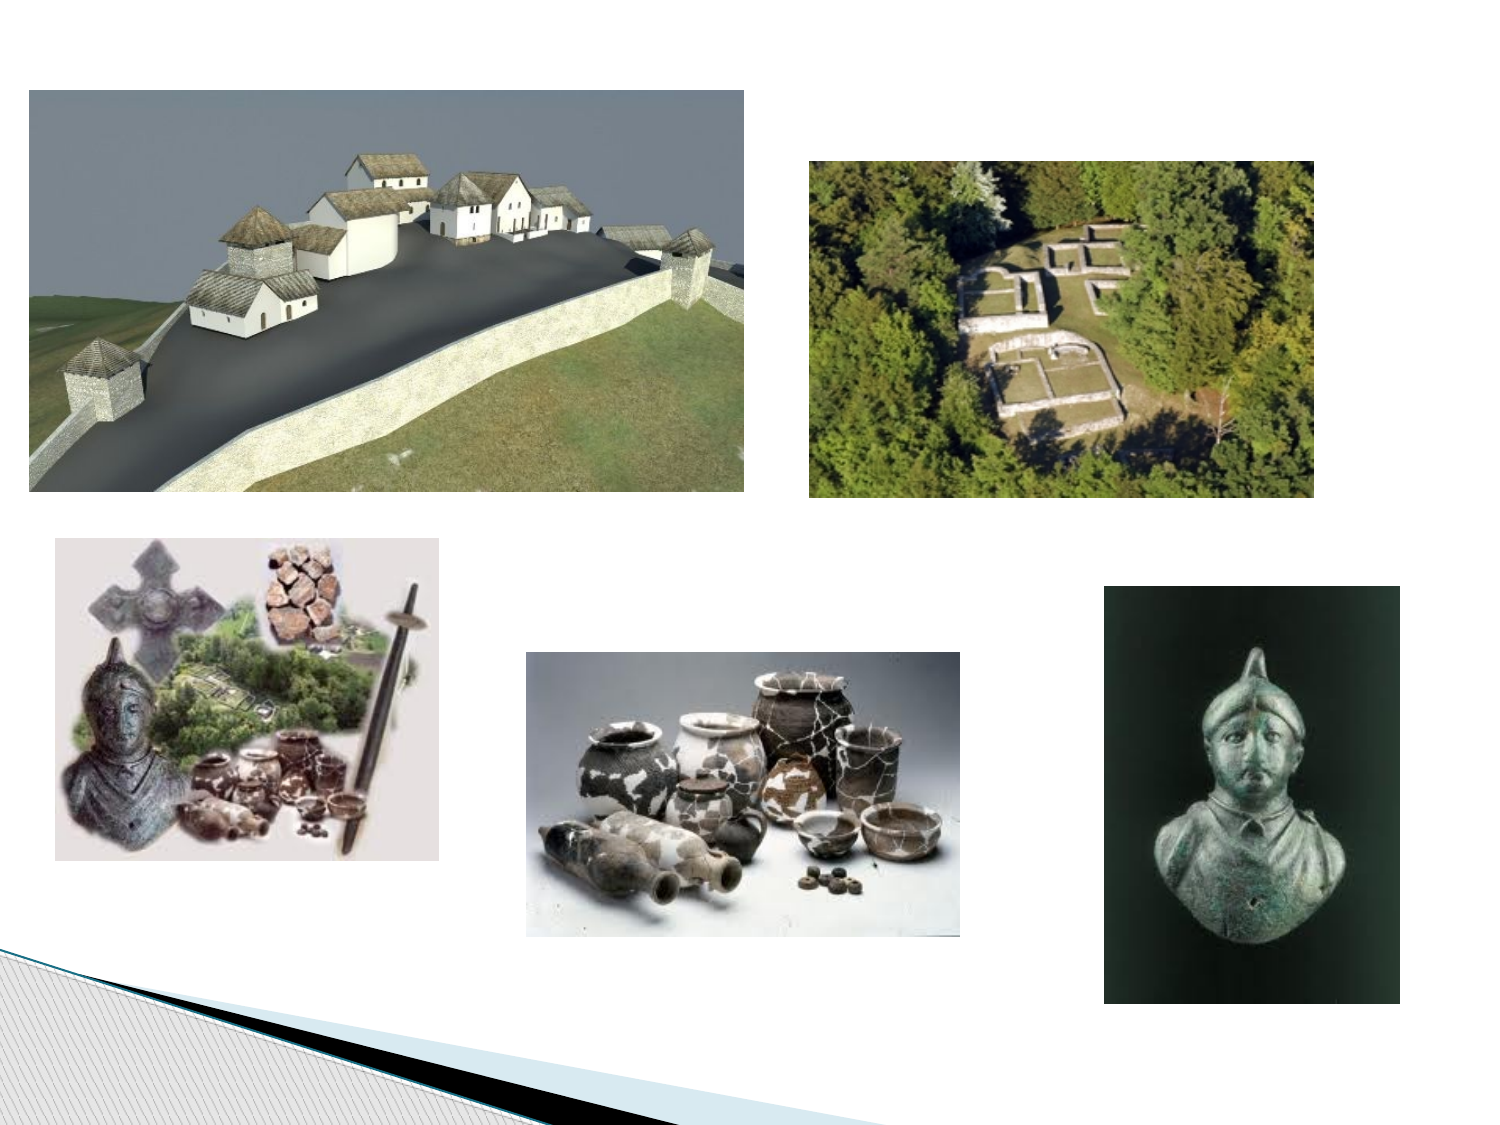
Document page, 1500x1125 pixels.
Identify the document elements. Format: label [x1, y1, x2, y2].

picture [55, 538, 439, 861]
picture [1104, 586, 1400, 1004]
picture [526, 652, 960, 937]
picture [809, 161, 1314, 498]
picture [29, 90, 744, 492]
